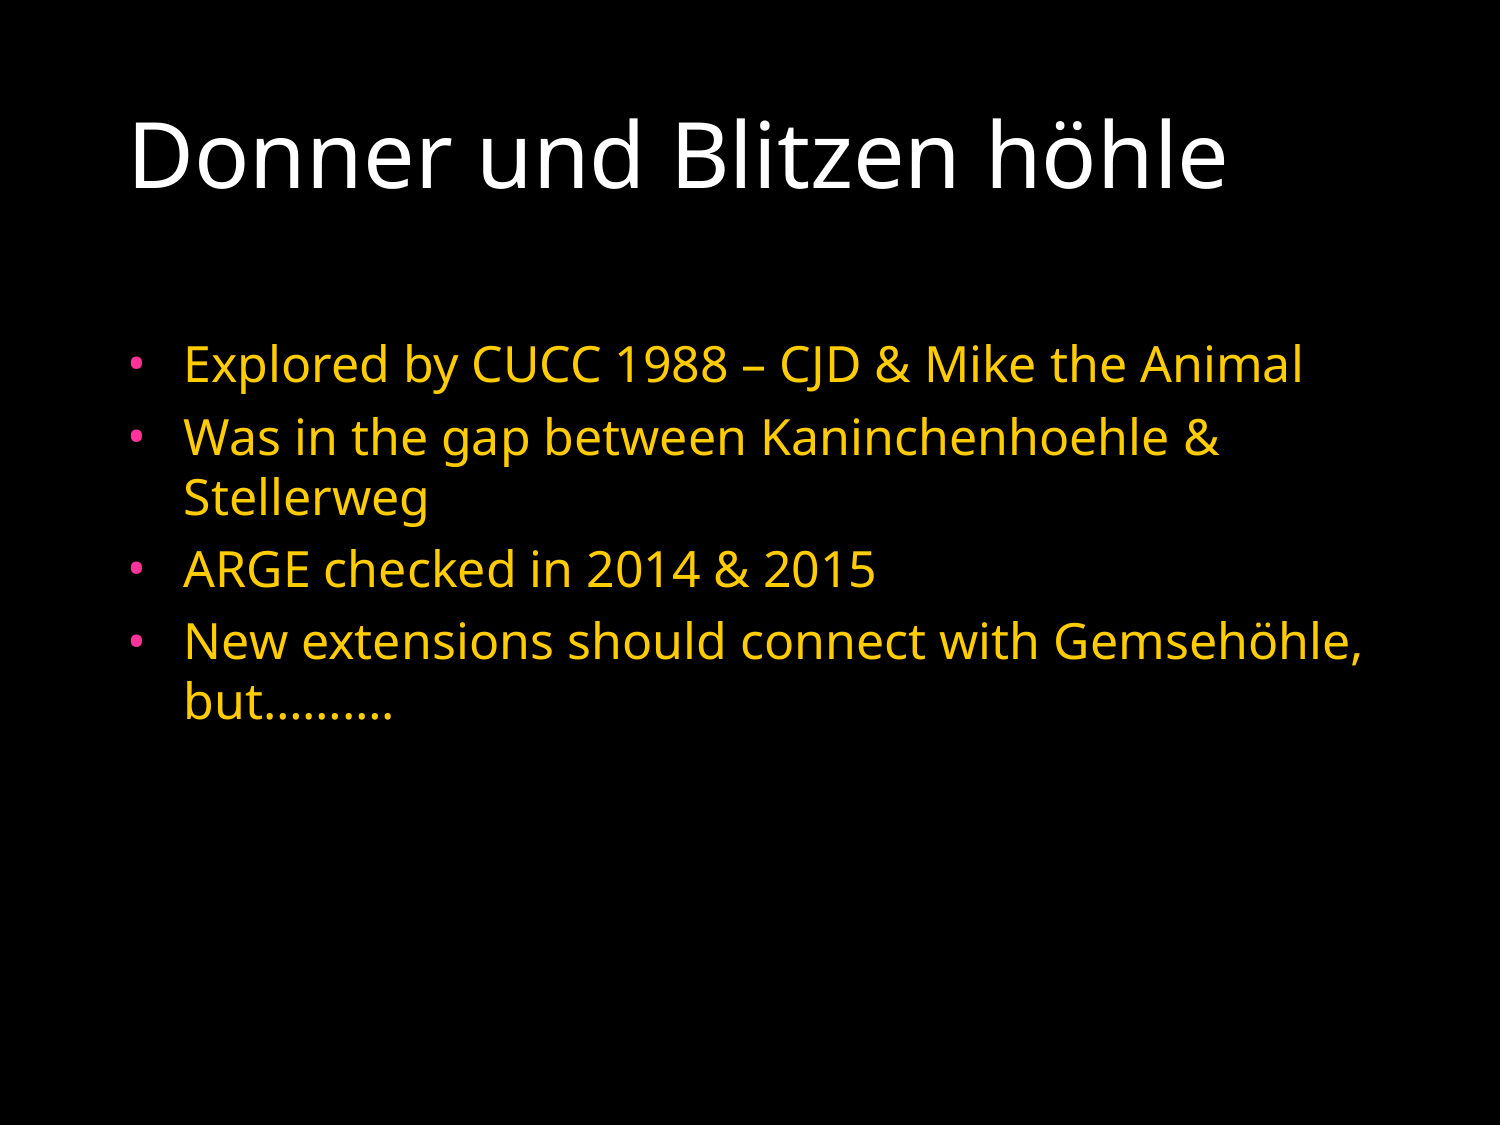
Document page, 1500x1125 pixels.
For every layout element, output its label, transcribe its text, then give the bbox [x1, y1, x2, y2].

title Donner und Blitzen höhle [112, 86, 1388, 324]
list Explored by CUCC 1988 – CJD & Mike the Animal Was in the gap between Kaninchenhoehle & Stellerweg ARGE checked in 2014 & 2015 New extensions should connect with Gemsehöhle, but………. [112, 324, 1388, 1000]
